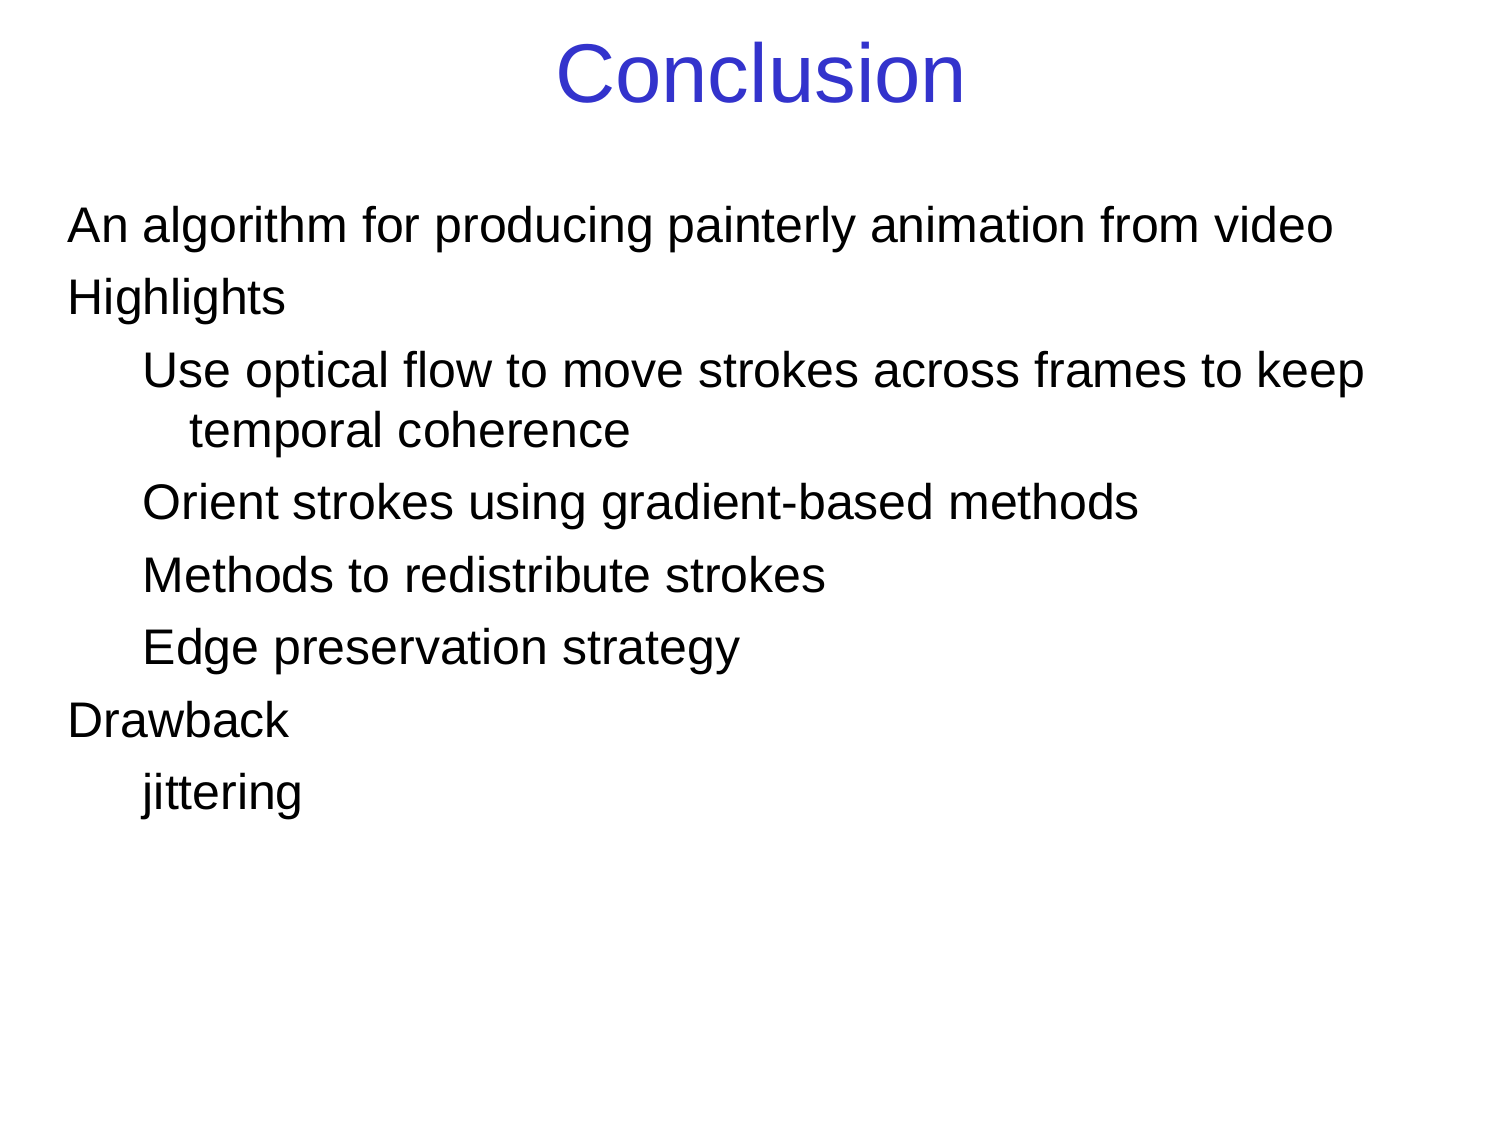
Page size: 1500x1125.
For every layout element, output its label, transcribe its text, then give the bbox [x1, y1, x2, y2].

list An algorithm for producing painterly animation from video Highlights Use optical flow to move strokes across frames to keep temporal coherence Orient strokes using gradient-based methods Methods to redistribute strokes Edge preservation strategy Drawback jittering [53, 184, 1459, 1118]
title Conclusion [123, 0, 1399, 138]
